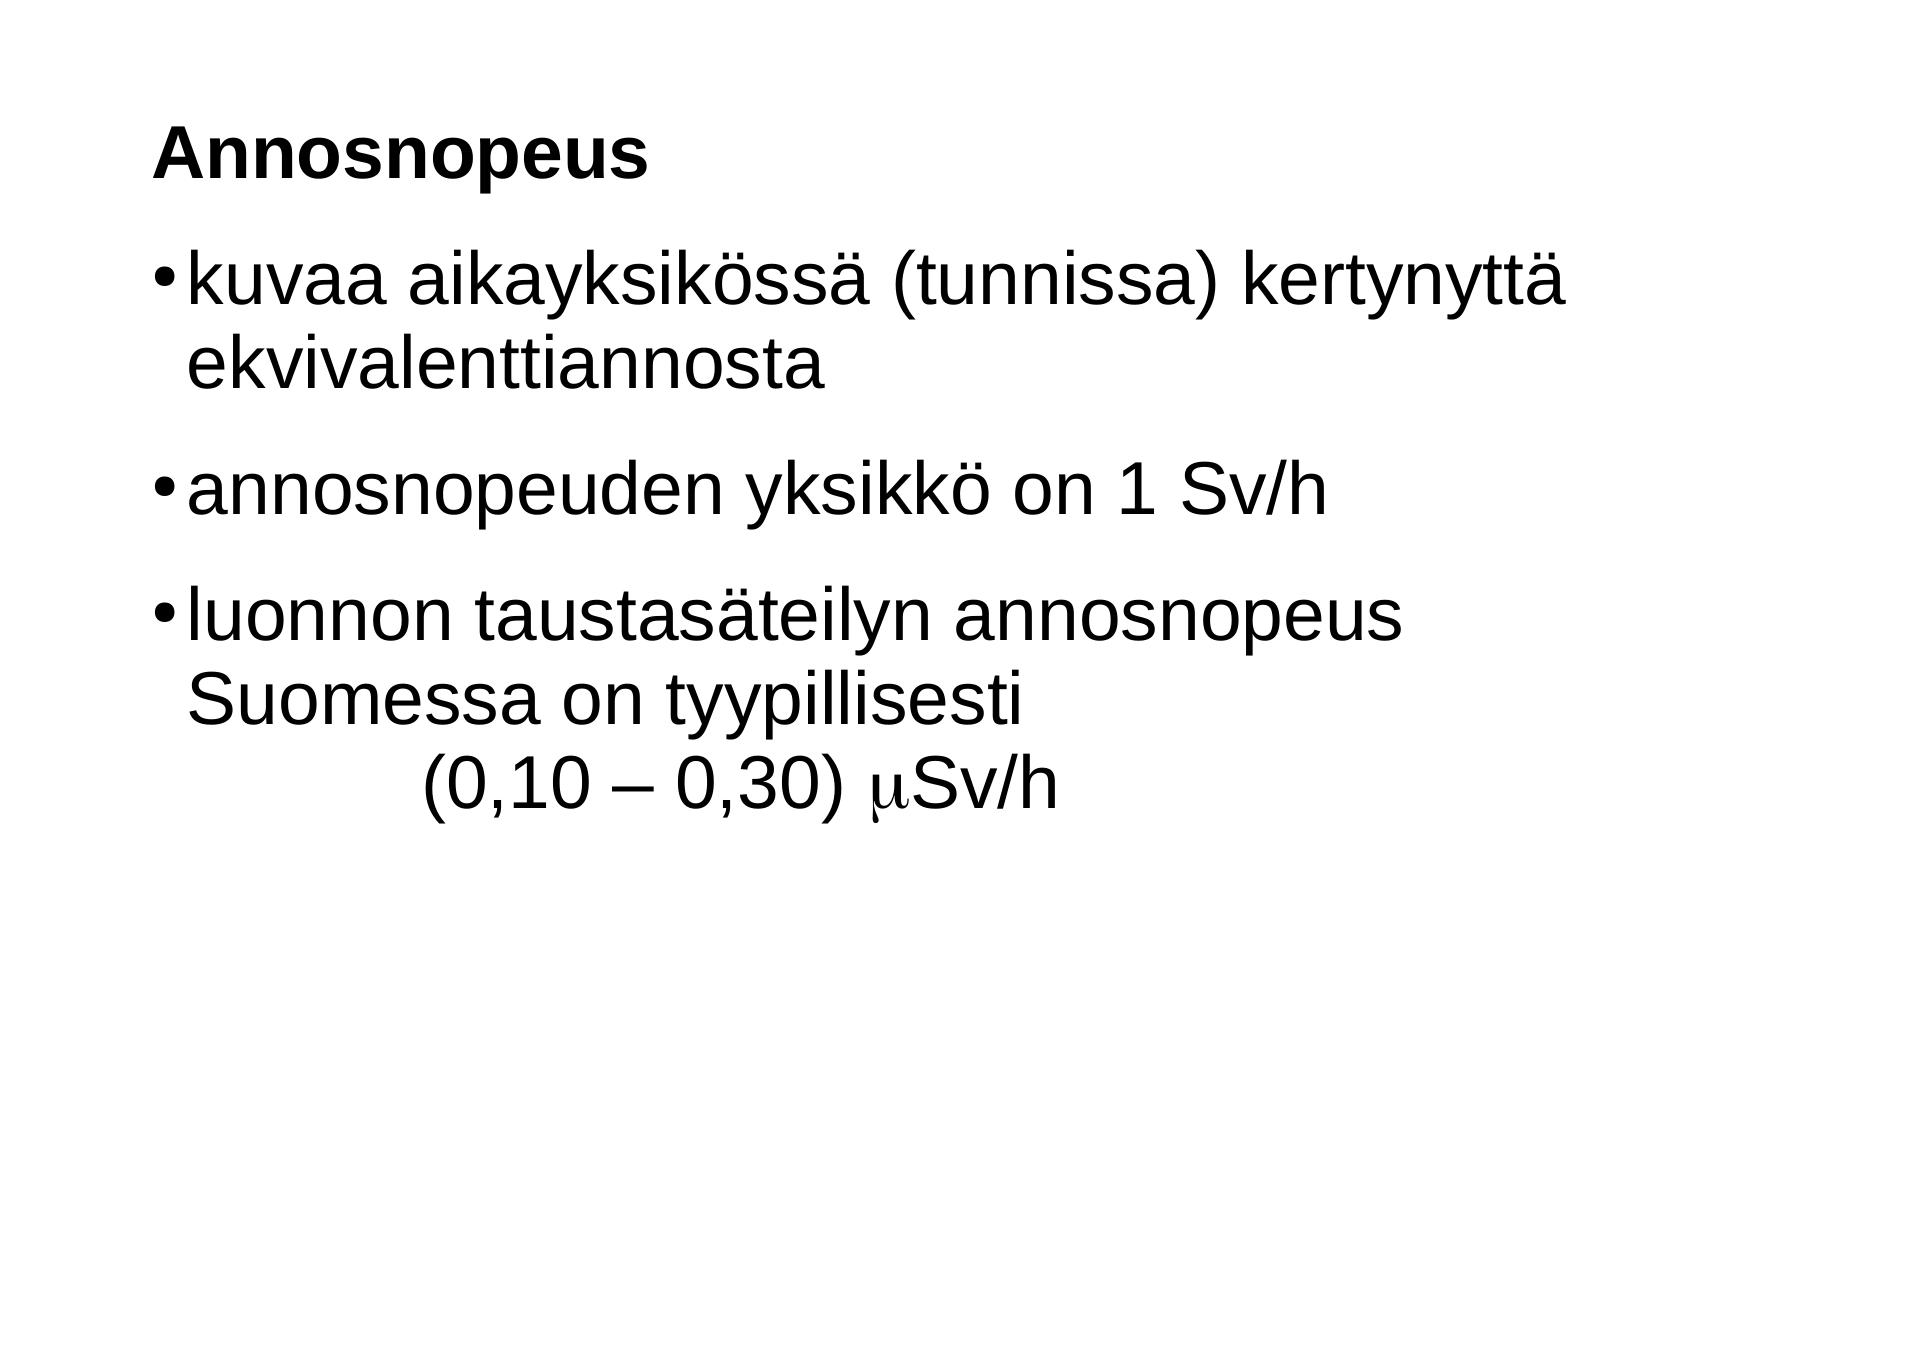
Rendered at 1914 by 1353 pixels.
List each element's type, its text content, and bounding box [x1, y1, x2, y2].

text_box Annosnopeus kuvaa aikayksikössä (tunnissa) kertynyttä ekvivalenttiannosta annosnopeuden yksikkö on 1 Sv/h luonnon taustasäteilyn annosnopeus Suomessa on tyypillisesti (0,10 – 0,30) mSv/h [136, 102, 1682, 958]
